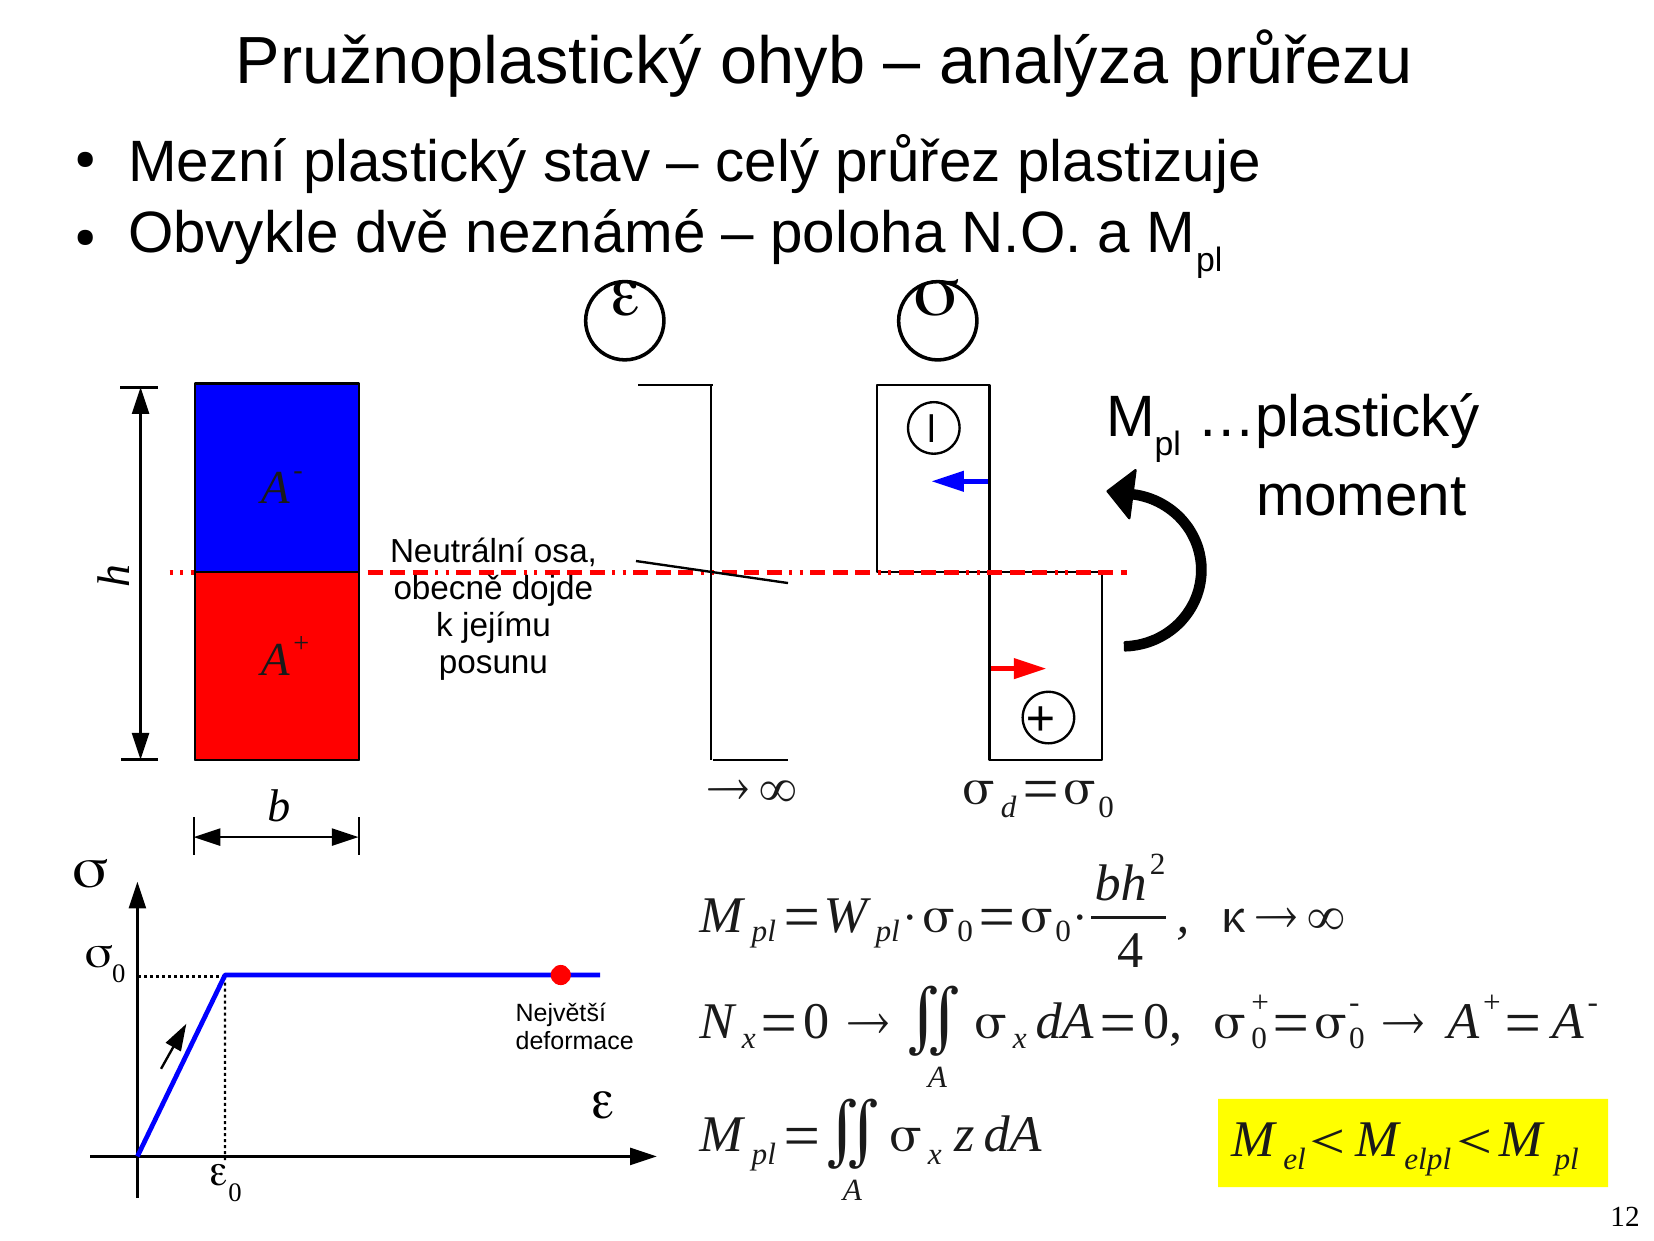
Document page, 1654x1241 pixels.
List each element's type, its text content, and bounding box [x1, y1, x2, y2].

text_box [550, 964, 571, 986]
text_box e0 [193, 1146, 257, 1231]
text_box e [575, 1070, 665, 1162]
title Pružnoplastický ohyb – analýza průřezu [37, 8, 1613, 113]
chart [686, 759, 810, 817]
text_box s [901, 284, 975, 358]
text_box [195, 383, 360, 760]
text_box Mpl …plastický moment [1091, 376, 1654, 549]
text_box s0 [69, 928, 141, 1013]
text_box + [1005, 689, 1083, 749]
text_box – [892, 399, 970, 458]
text_box h [81, 526, 151, 602]
chart [676, 848, 1611, 1208]
text_box s [57, 839, 123, 931]
text_box s [898, 255, 988, 369]
text_box Neutrální osa, obecně dojde k jejímu posunu [363, 524, 624, 705]
text_box [1124, 549, 1206, 651]
chart [942, 759, 1128, 825]
chart [237, 456, 314, 516]
list Mezní plastický stav – celý průřez plastizuje Obvykle dvě neznámé – poloha N.O. a Mpl [57, 128, 1608, 303]
text_box e [595, 284, 662, 358]
text_box Největší deformace [500, 991, 689, 1069]
chart [237, 628, 320, 688]
text_box b [252, 773, 328, 844]
text_box e [595, 255, 685, 369]
